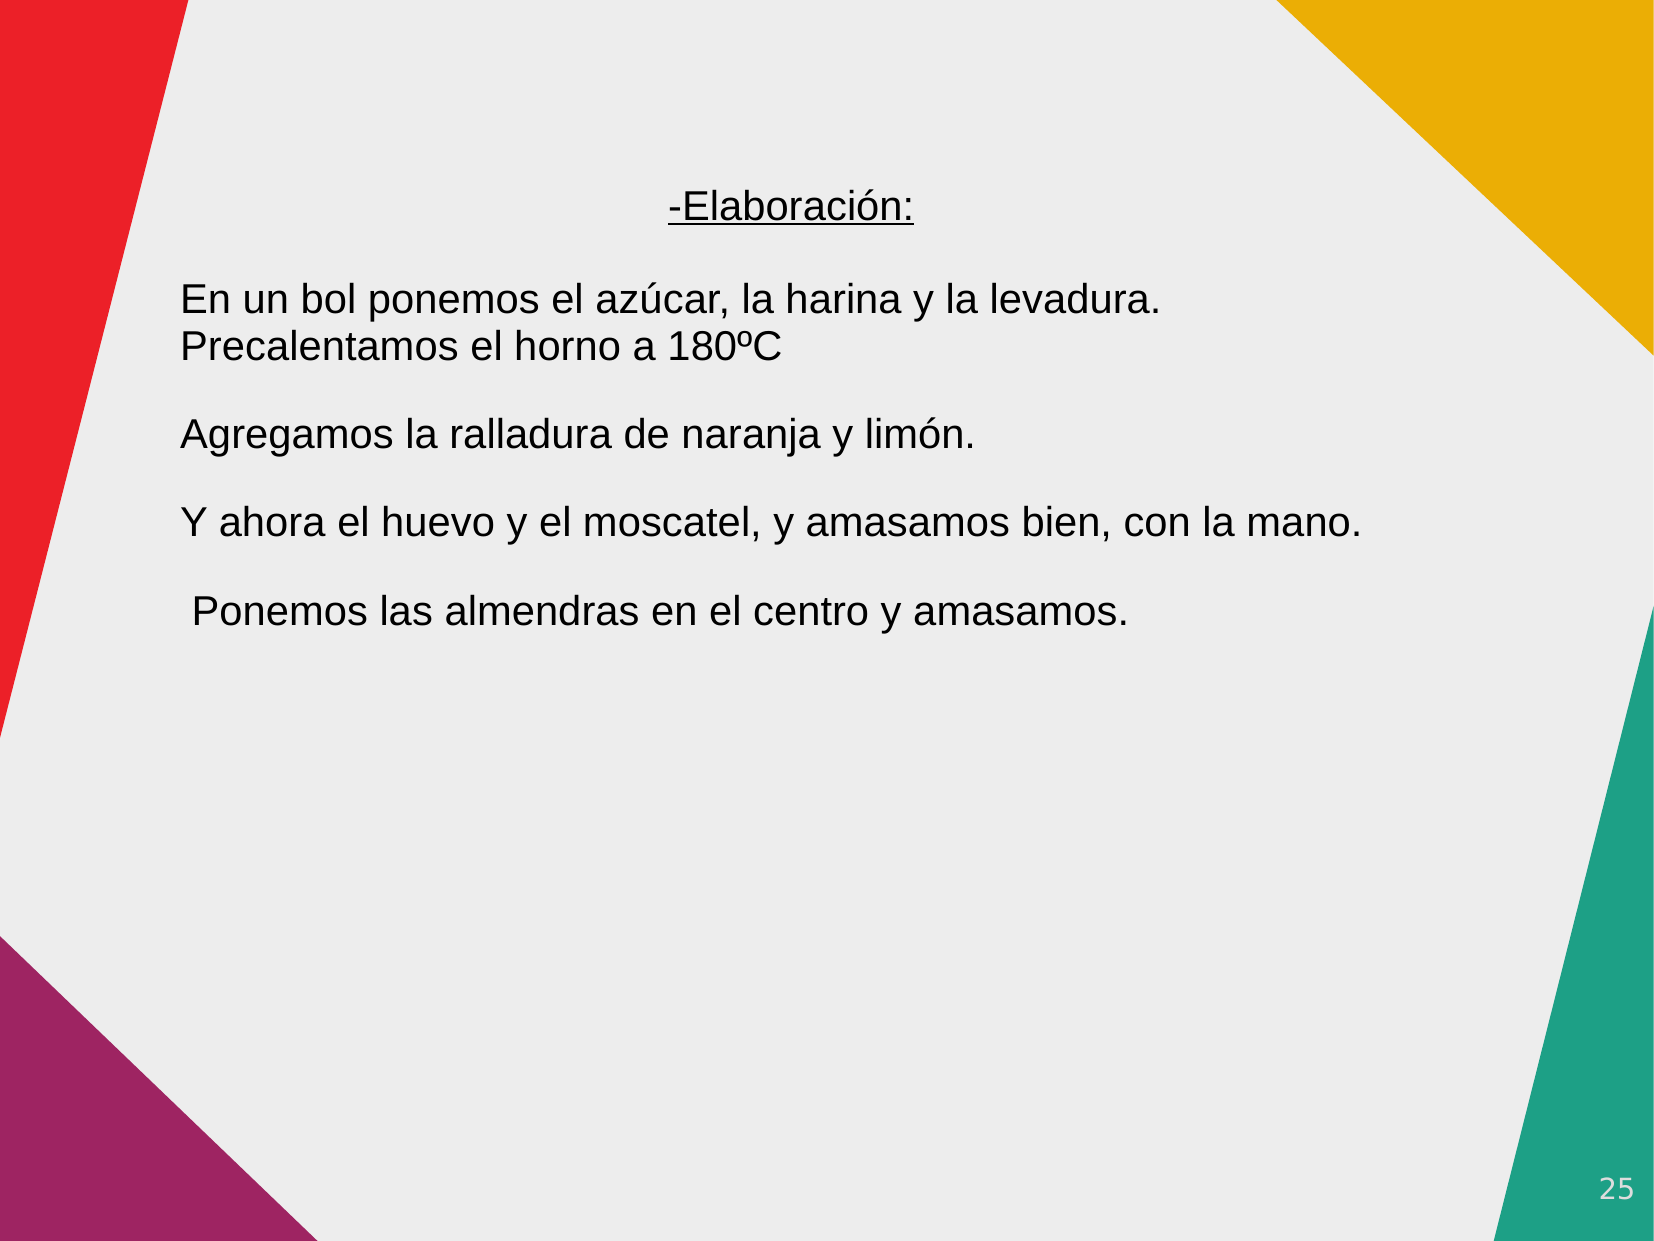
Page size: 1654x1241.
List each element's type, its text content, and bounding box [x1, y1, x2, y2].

text_box -Elaboración: En un bol ponemos el azúcar, la harina y la levadura. Precalentamos el horno a 180ºC Agregamos la ralladura de naranja y limón. Y ahora el huevo y el moscatel, y amasamos bien, con la mano. Ponemos las almendras en el centro y amasamos. [165, 175, 1418, 709]
